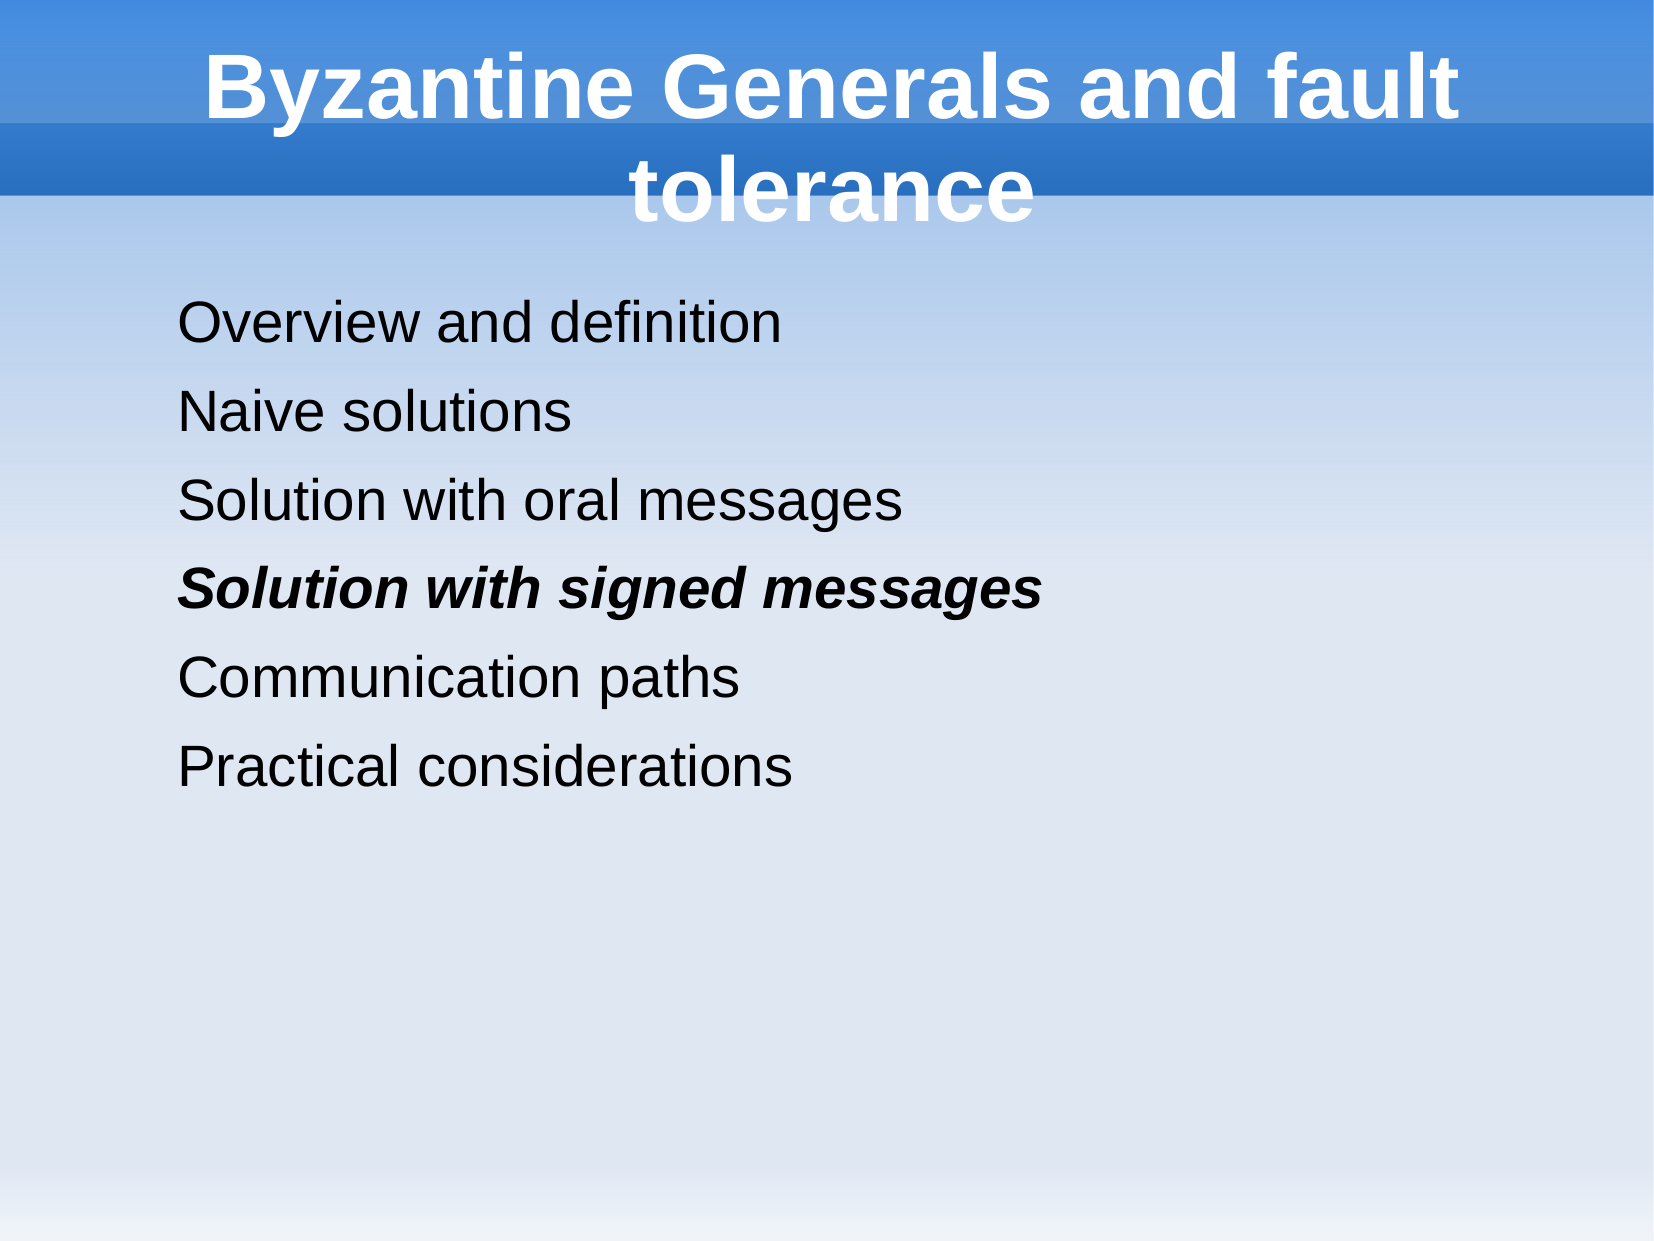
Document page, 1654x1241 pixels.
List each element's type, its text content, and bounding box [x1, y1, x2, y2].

title Byzantine Generals and fault tolerance [88, 0, 1577, 278]
picture [0, 0, 1654, 1241]
list Overview and definition Naive solutions Solution with oral messages Solution with signed messages Communication paths Practical considerations [82, 290, 1571, 1109]
